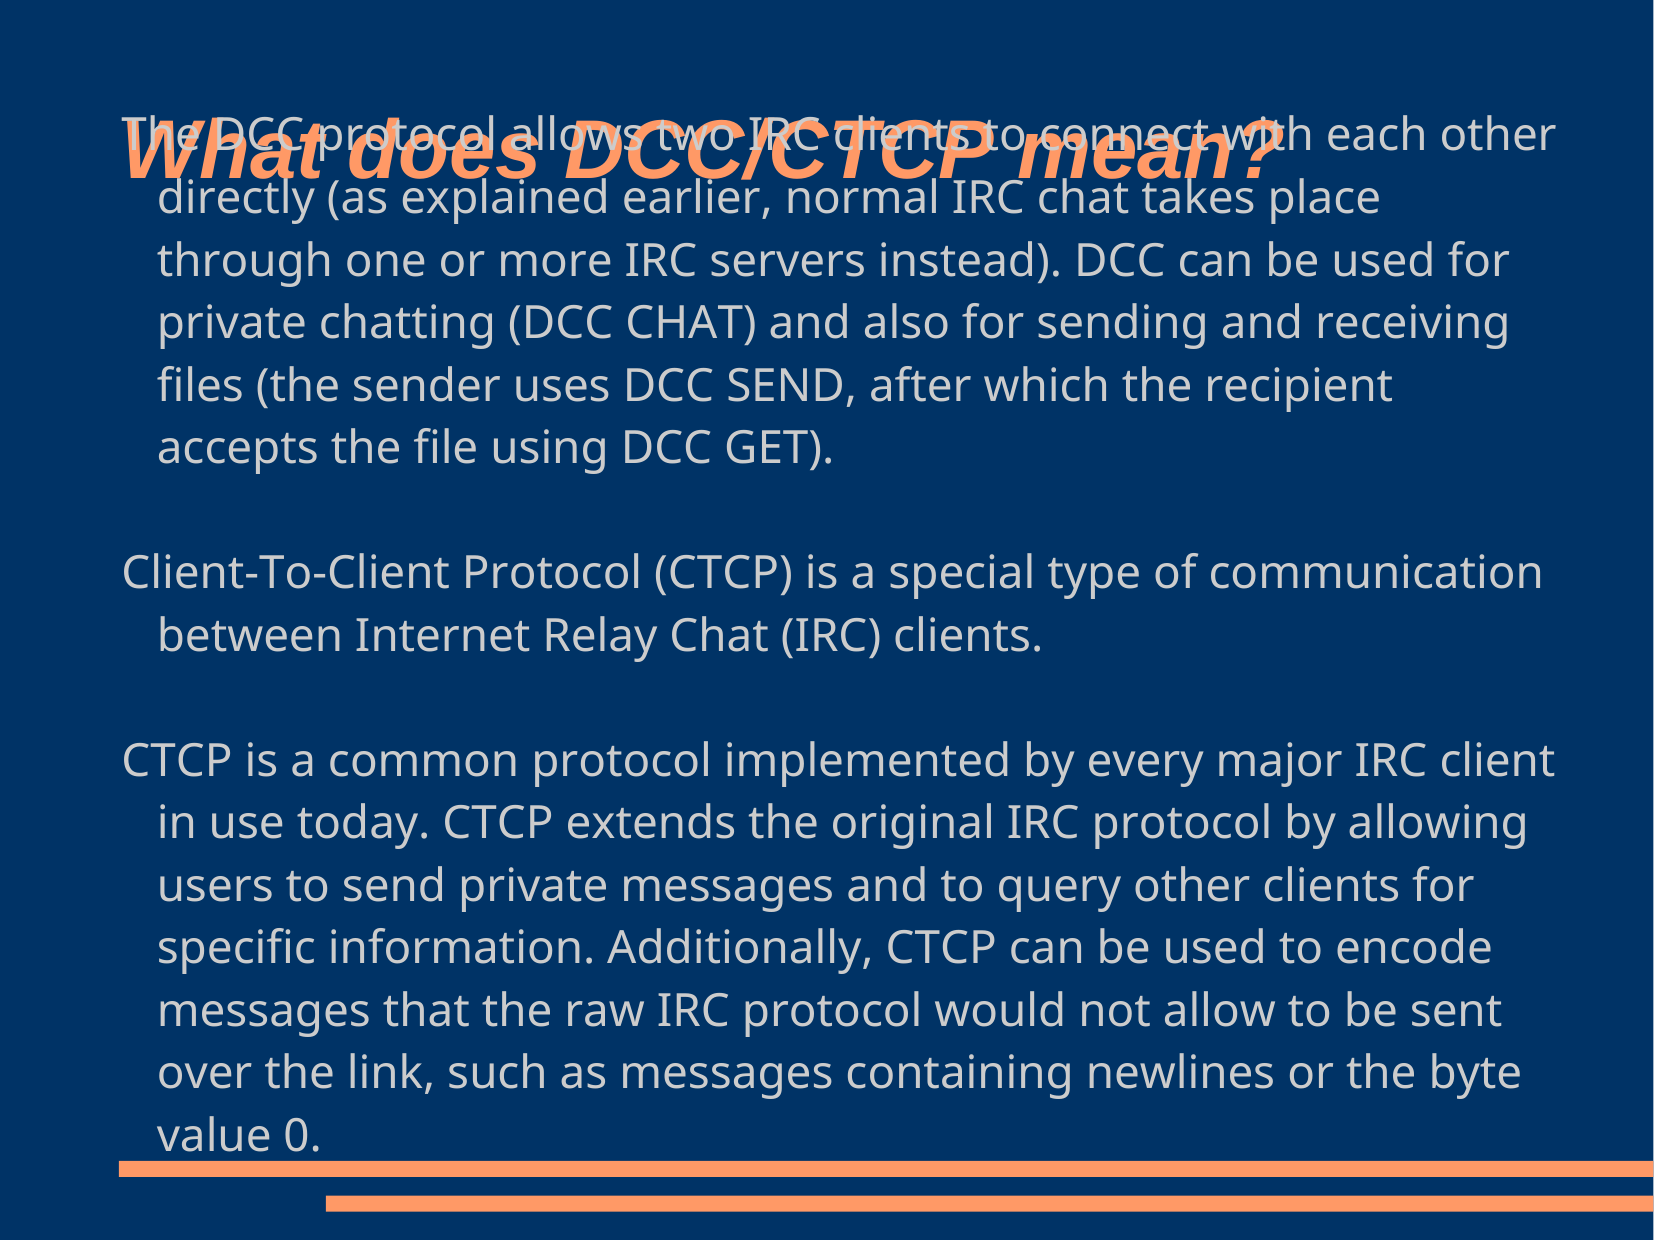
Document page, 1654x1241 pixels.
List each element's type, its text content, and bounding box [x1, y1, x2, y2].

title What does DCC/CTCP mean? [121, 46, 1534, 225]
subtitle The DCC protocol allows two IRC clients to connect with each other directly (as explained earlier, normal IRC chat takes place through one or more IRC servers instead). DCC can be used for private chatting (DCC CHAT) and also for sending and receiving files (the sender uses DCC SEND, after which the recipient accepts the file using DCC GET). Client-To-Client Protocol (CTCP) is a special type of communication between Internet Relay Chat (IRC) clients. CTCP is a common protocol implemented by every major IRC client in use today. CTCP extends the original IRC protocol by allowing users to send private messages and to query other clients for specific information. Additionally, CTCP can be used to encode messages that the raw IRC protocol would not allow to be sent over the link, such as messages containing newlines or the byte value 0. [121, 225, 1561, 1229]
